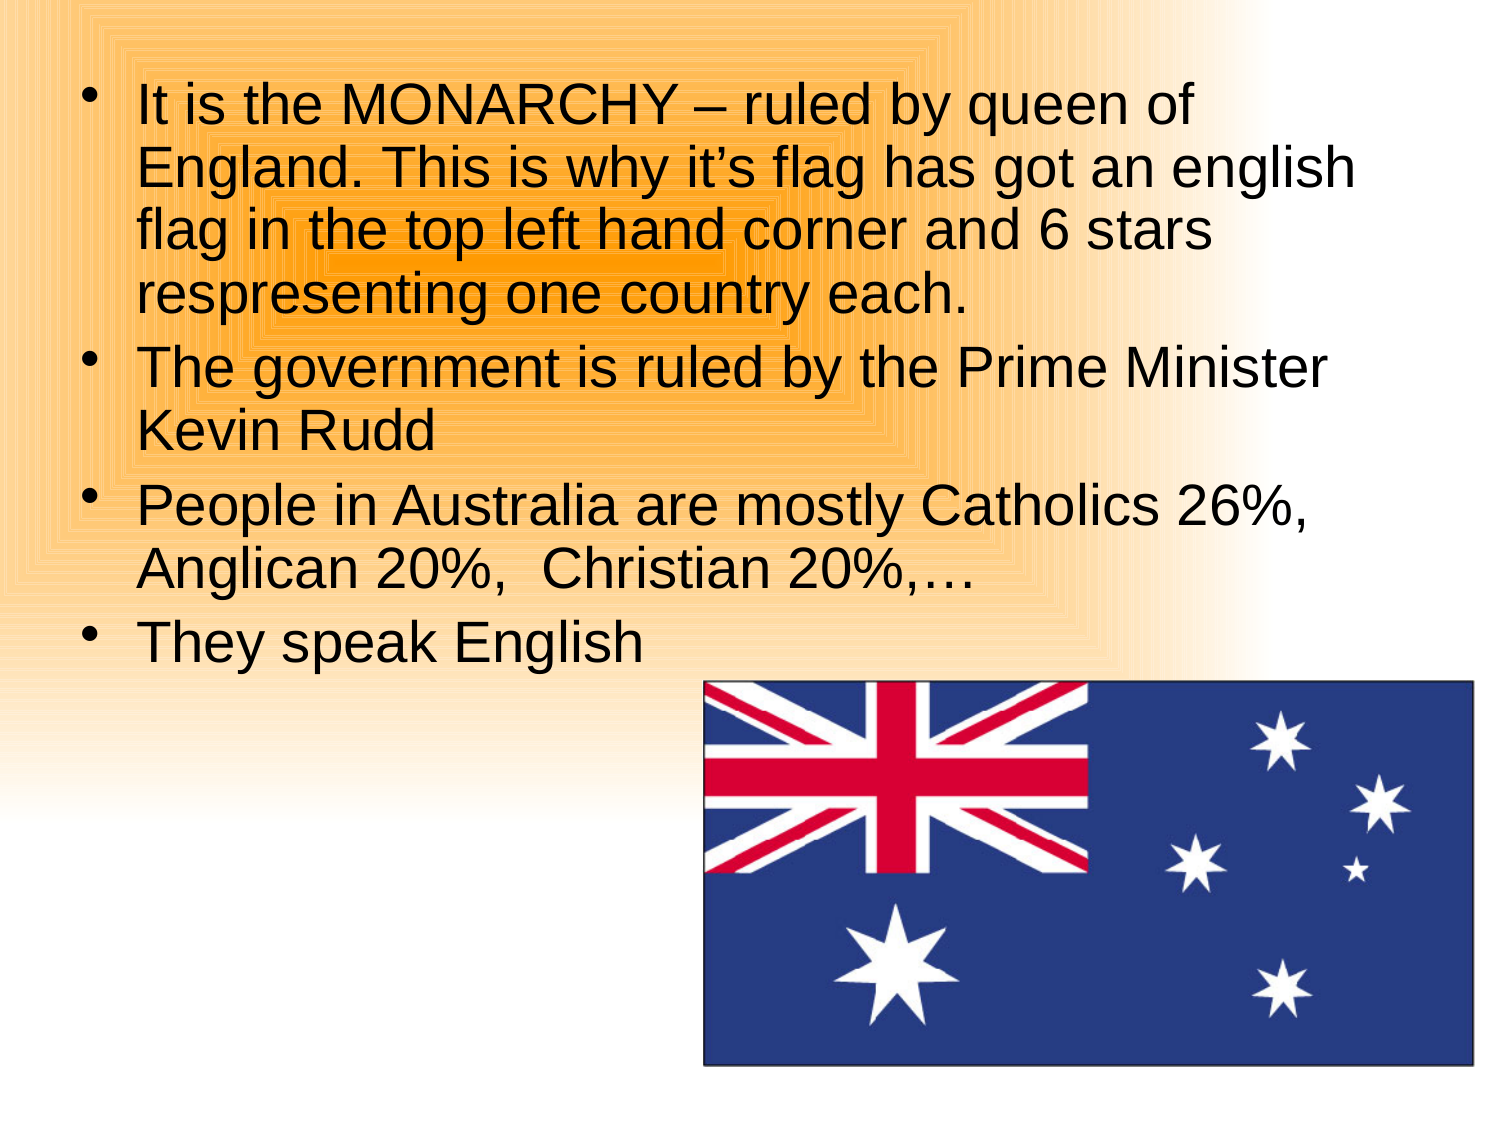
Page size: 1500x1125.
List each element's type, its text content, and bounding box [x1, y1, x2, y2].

list It is the MONARCHY – ruled by queen of England. This is why it’s flag has got an english flag in the top left hand corner and 6 stars respresenting one country each. The government is ruled by the Prime Minister Kevin Rudd People in Australia are mostly Catholics 26%, Anglican 20%, Christian 20%,… They speak English [64, 66, 1415, 809]
picture [702, 680, 1475, 1067]
